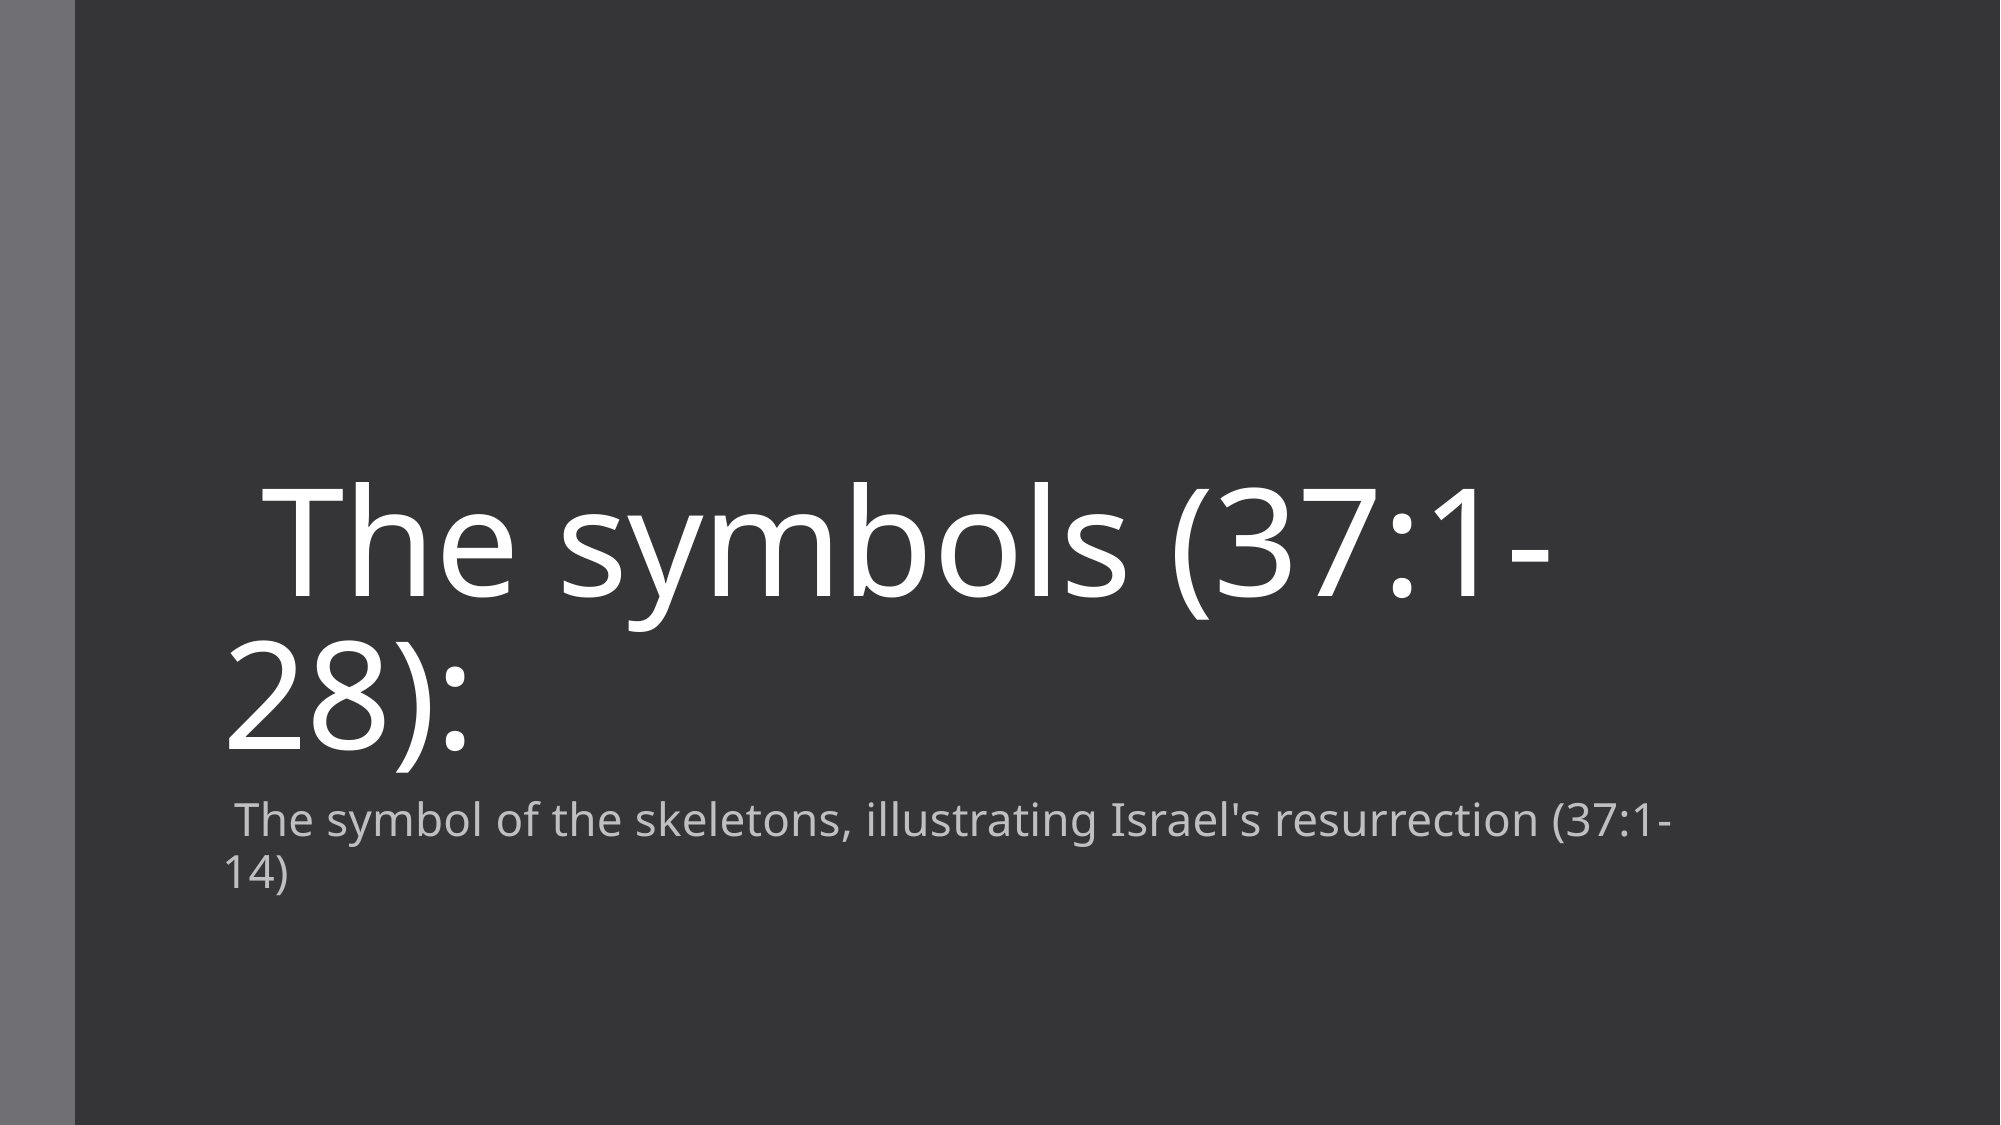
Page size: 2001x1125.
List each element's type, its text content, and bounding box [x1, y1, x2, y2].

subtitle The symbol of the skeletons, illustrating Israel's resurrection (37:1-14) [206, 787, 1752, 1066]
title The symbols (37:1-28): [206, 124, 1752, 787]
